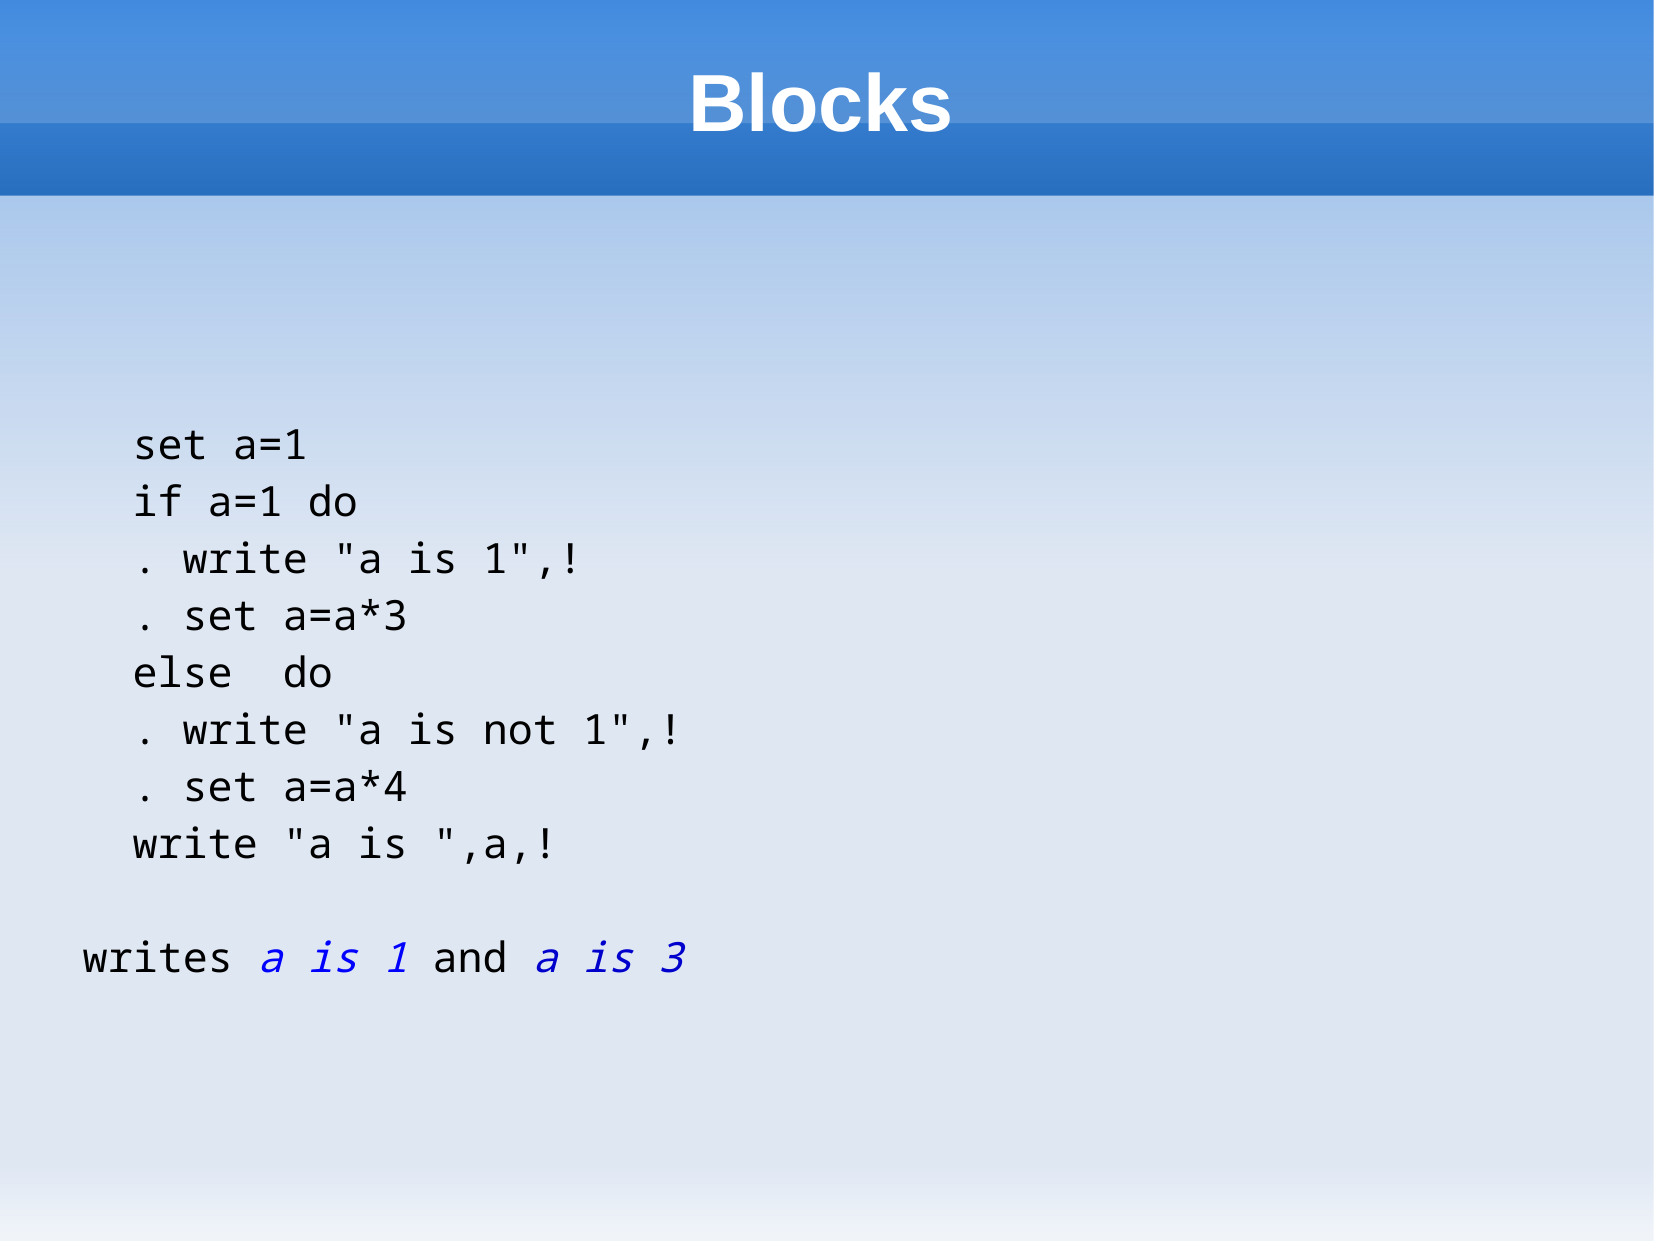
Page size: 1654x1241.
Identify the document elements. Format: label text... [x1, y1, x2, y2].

subtitle set a=1 if a=1 do . write "a is 1",! . set a=a*3 else do . write "a is not 1",! . set a=a*4 write "a is ",a,! writes a is 1 and a is 3 [82, 290, 1571, 1109]
title Blocks [76, 0, 1565, 208]
picture [0, 0, 1654, 1241]
